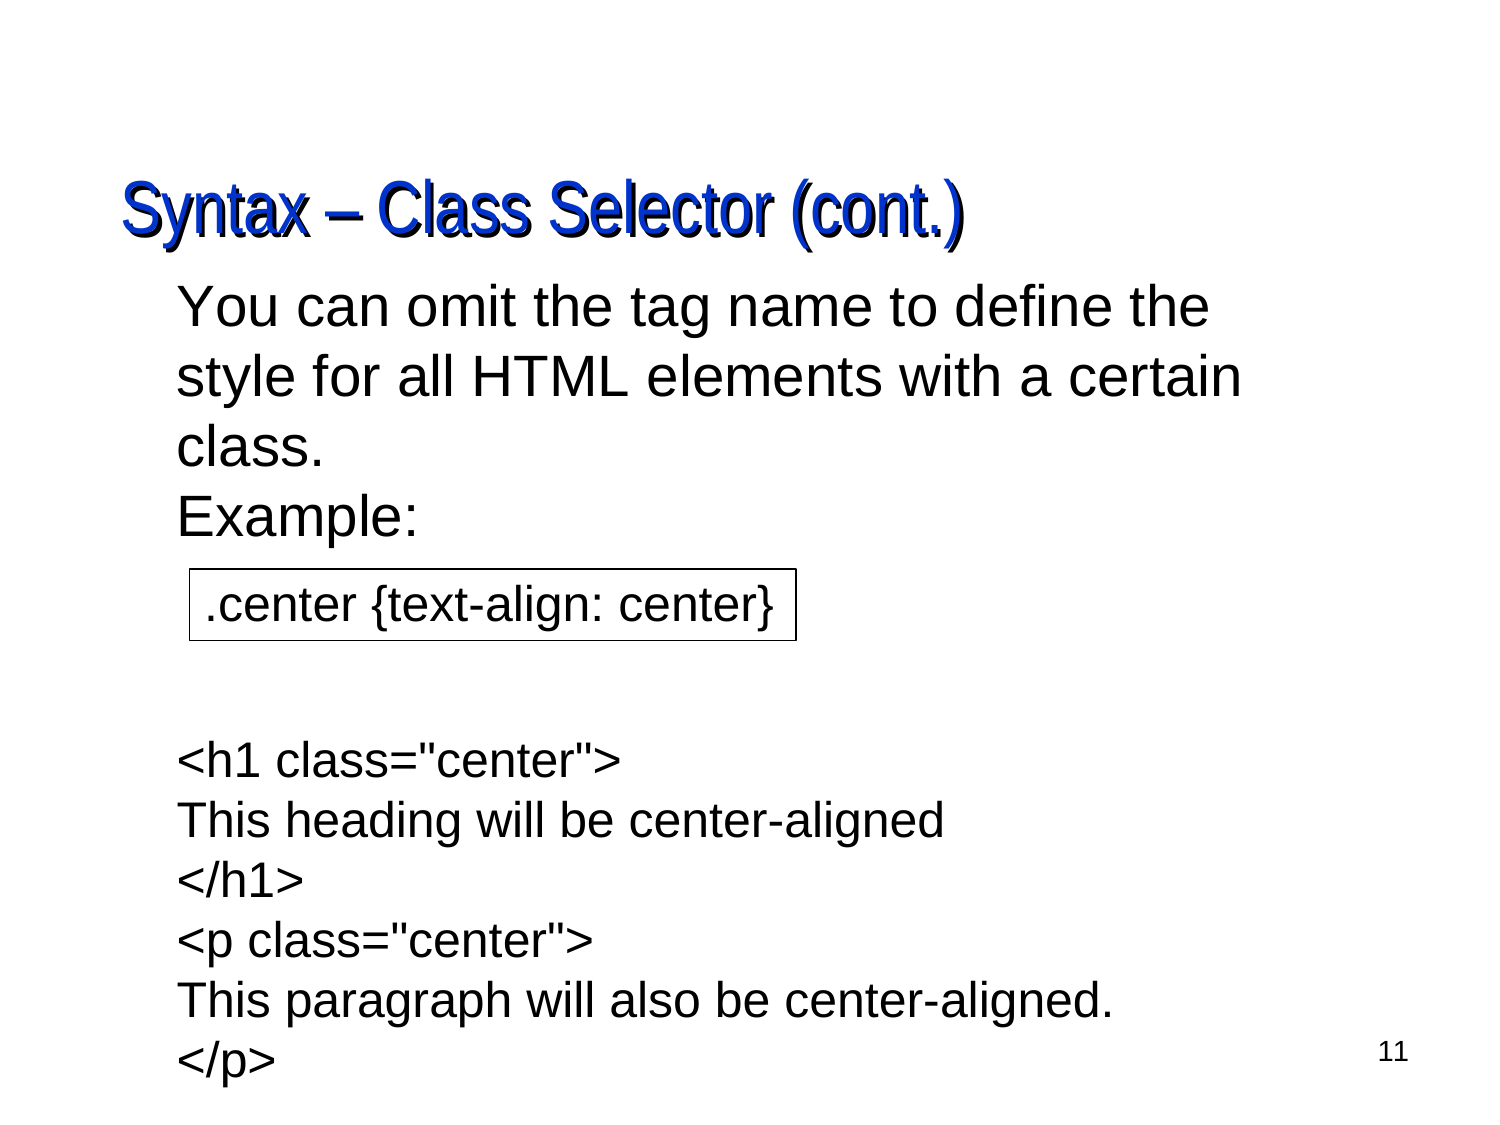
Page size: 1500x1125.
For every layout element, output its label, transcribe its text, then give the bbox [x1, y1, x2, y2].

text_box You can omit the tag name to define the style for all HTML elements with a certain class. Example: <h1 class="center"> This heading will be center-aligned </h1> <p class="center"> This paragraph will also be center-aligned. </p> [161, 260, 1352, 1096]
text_box Syntax – Class Selector (cont.)‏ [105, 151, 1469, 257]
text_box .center {text-align: center} [189, 568, 796, 641]
